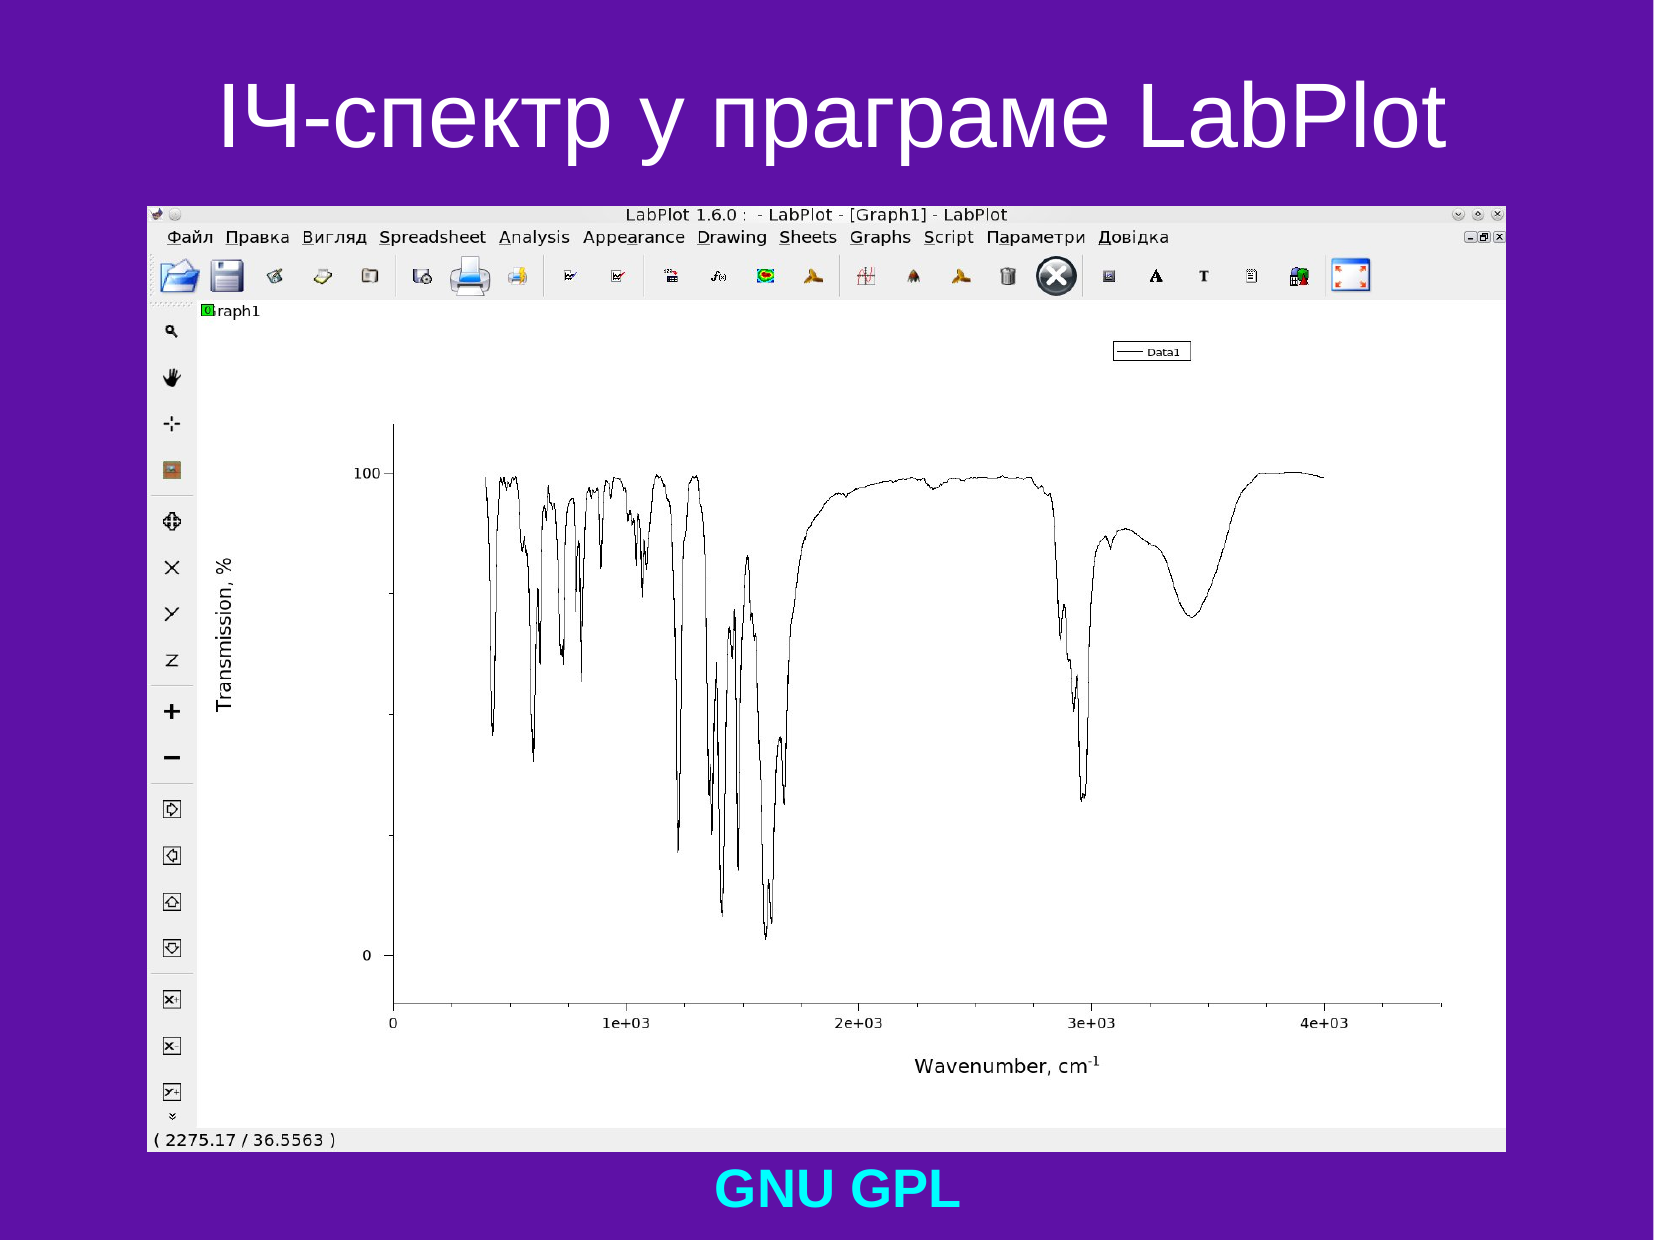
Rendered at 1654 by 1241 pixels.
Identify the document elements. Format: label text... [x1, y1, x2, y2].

title ІЧ-спектр у праграме LabPlot [88, 11, 1577, 220]
text_box GNU GPL [700, 1151, 978, 1227]
picture [147, 206, 1506, 1152]
